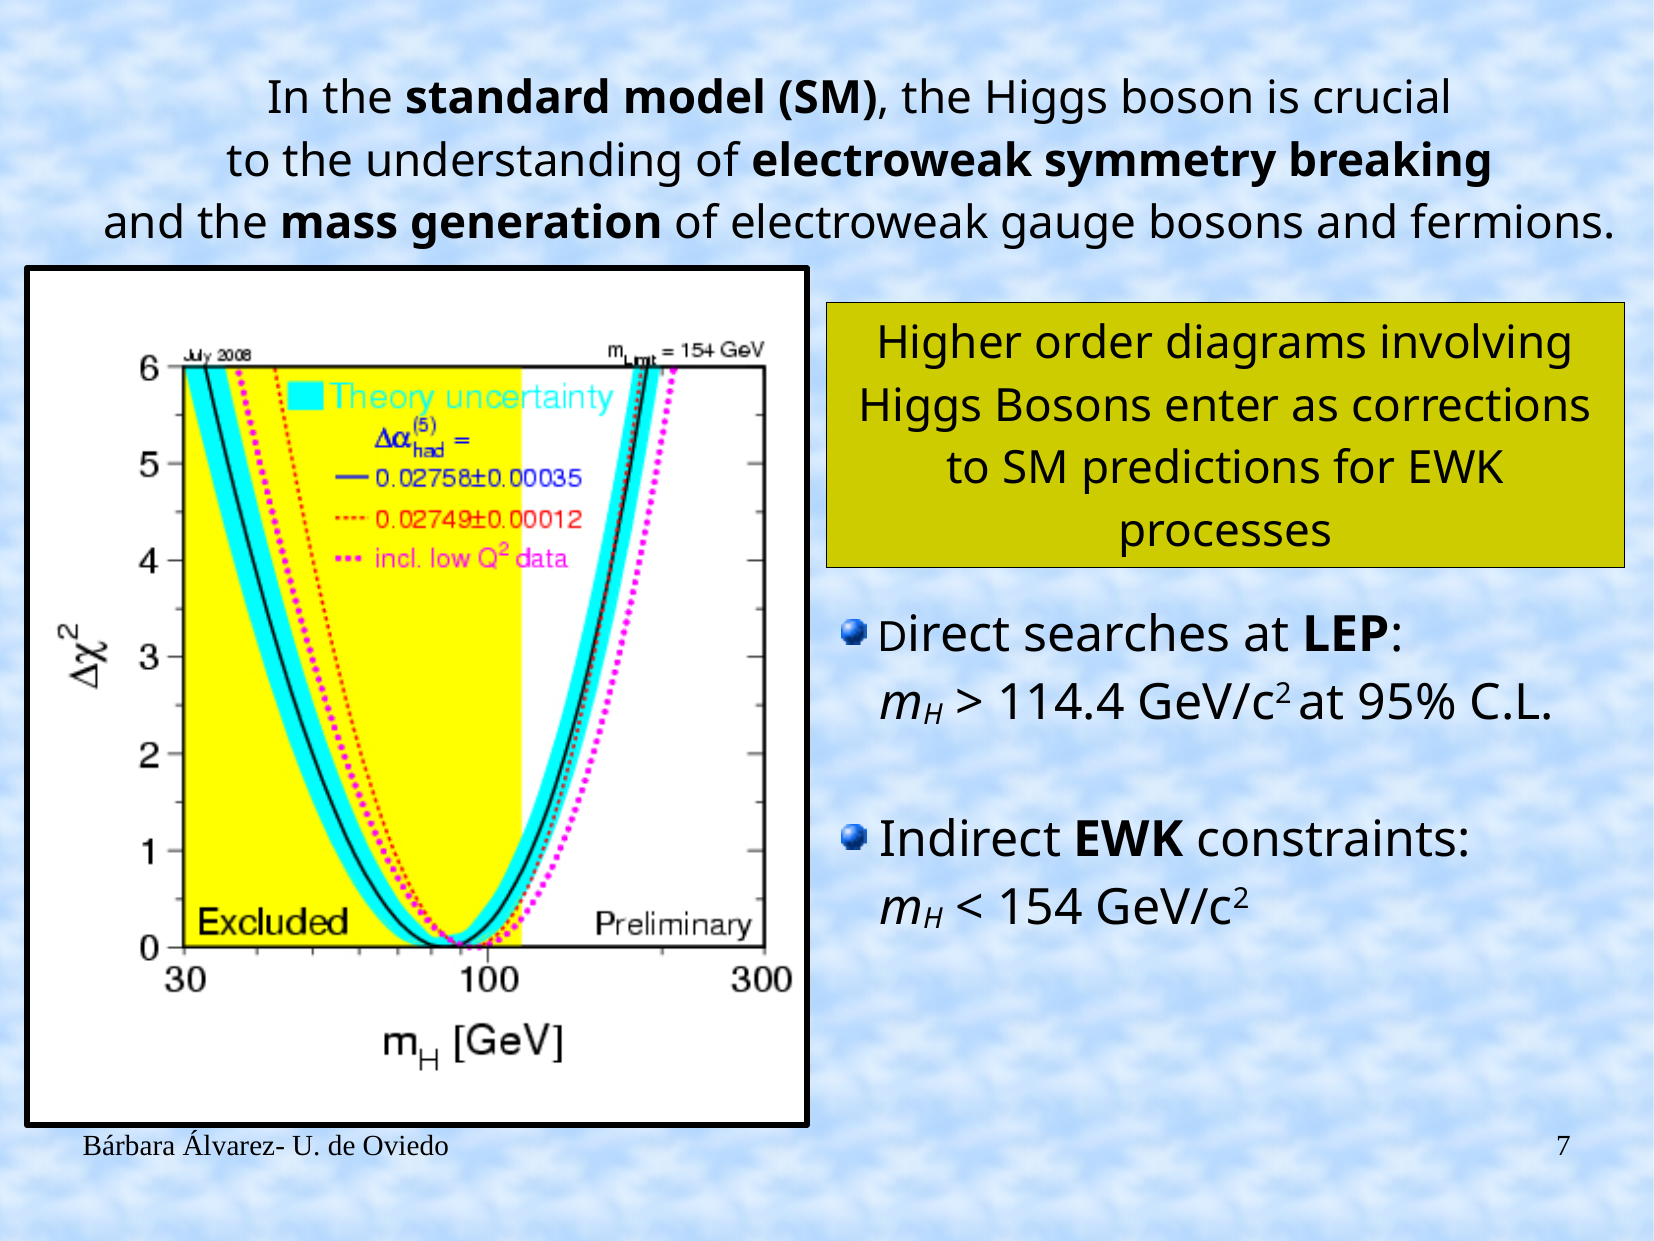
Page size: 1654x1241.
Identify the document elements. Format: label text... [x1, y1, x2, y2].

text_box Higher order diagrams involving Higgs Bosons enter as corrections to SM predictions for EWK processes [826, 302, 1625, 502]
text_box Direct searches at LEP: mH > 114.4 GeV/c2 at 95% C.L. Indirect EWK constraints: mH < 154 GeV/c2 [826, 590, 1625, 1031]
picture [0, 0, 1654, 1241]
text_box In the standard model (SM), the Higgs boson is crucial to the understanding of electroweak symmetry breaking and the mass generation of electroweak gauge bosons and fermions. [88, 57, 1601, 266]
